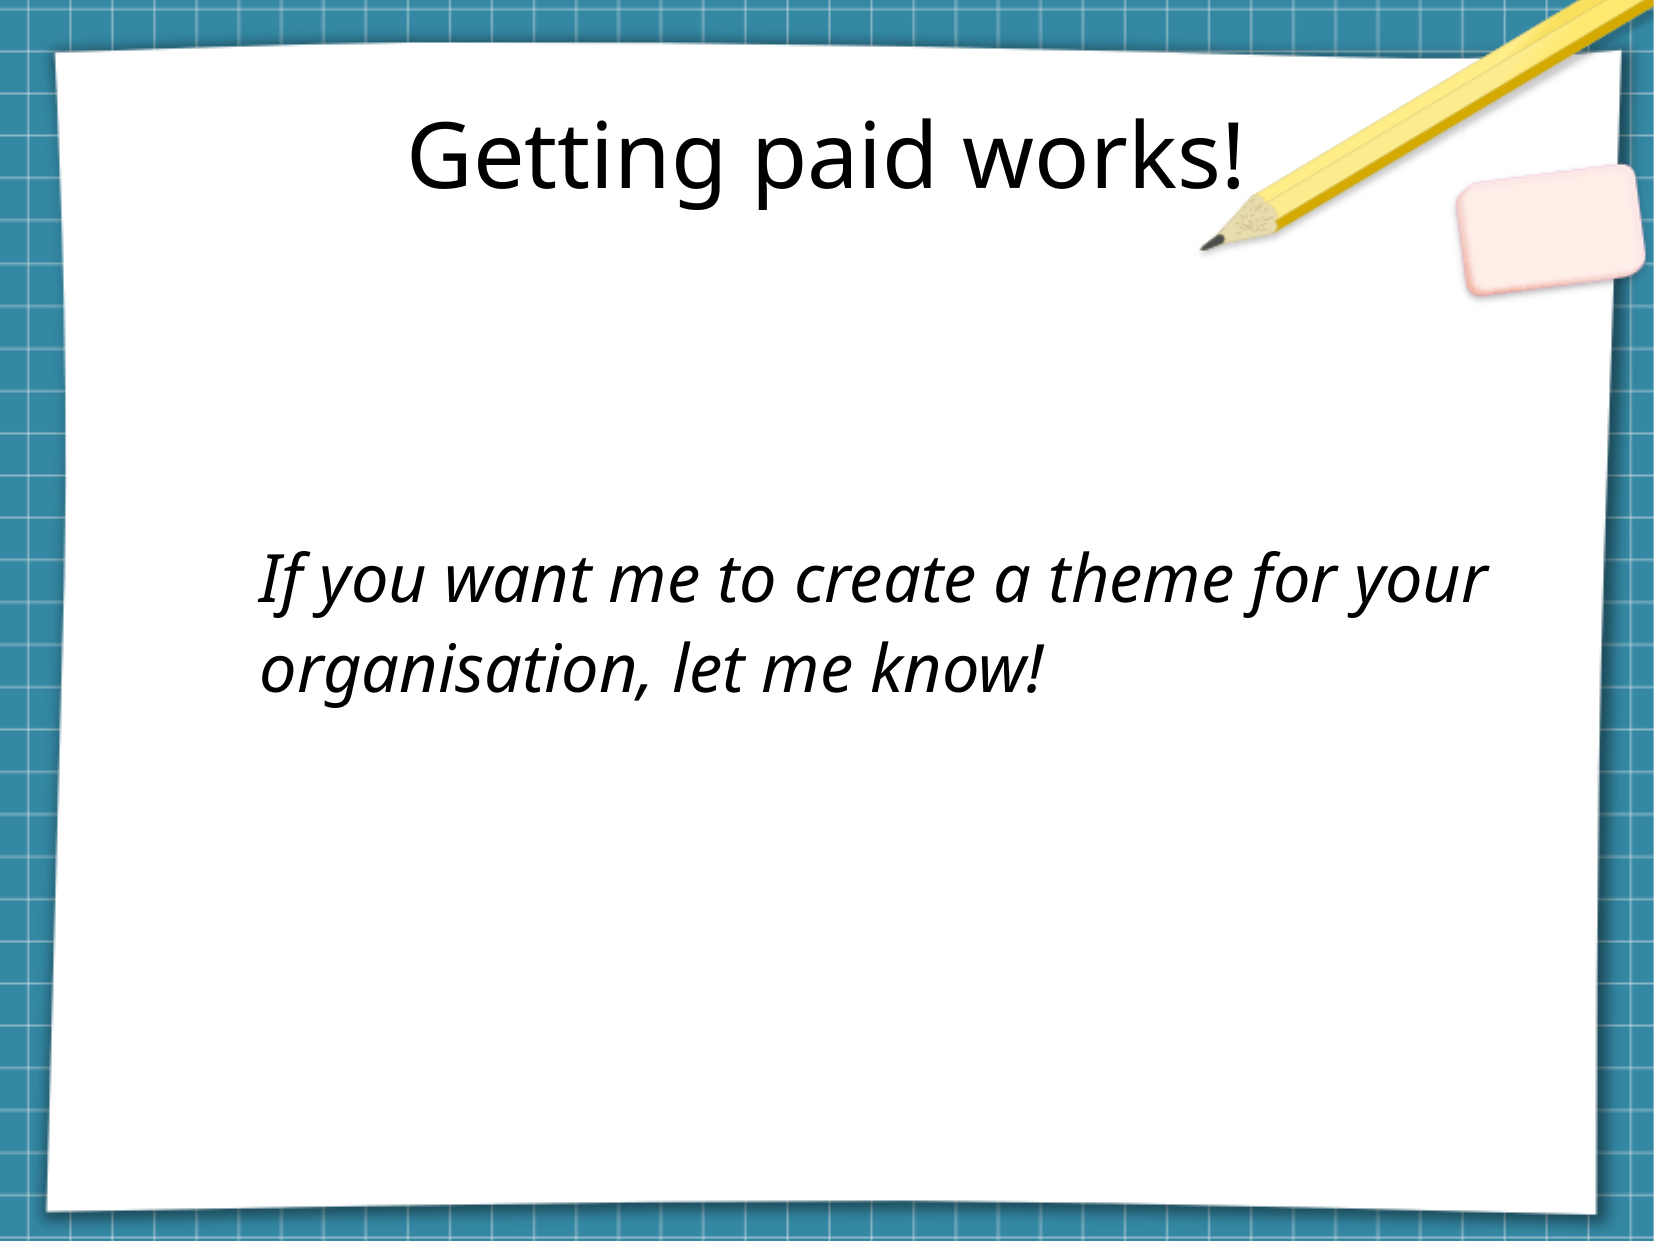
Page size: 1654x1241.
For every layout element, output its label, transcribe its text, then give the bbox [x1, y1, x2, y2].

title Getting paid works! [82, 49, 1571, 257]
picture [0, 0, 1654, 1241]
list If you want me to create a theme for your organisation, let me know! [82, 290, 1571, 1010]
